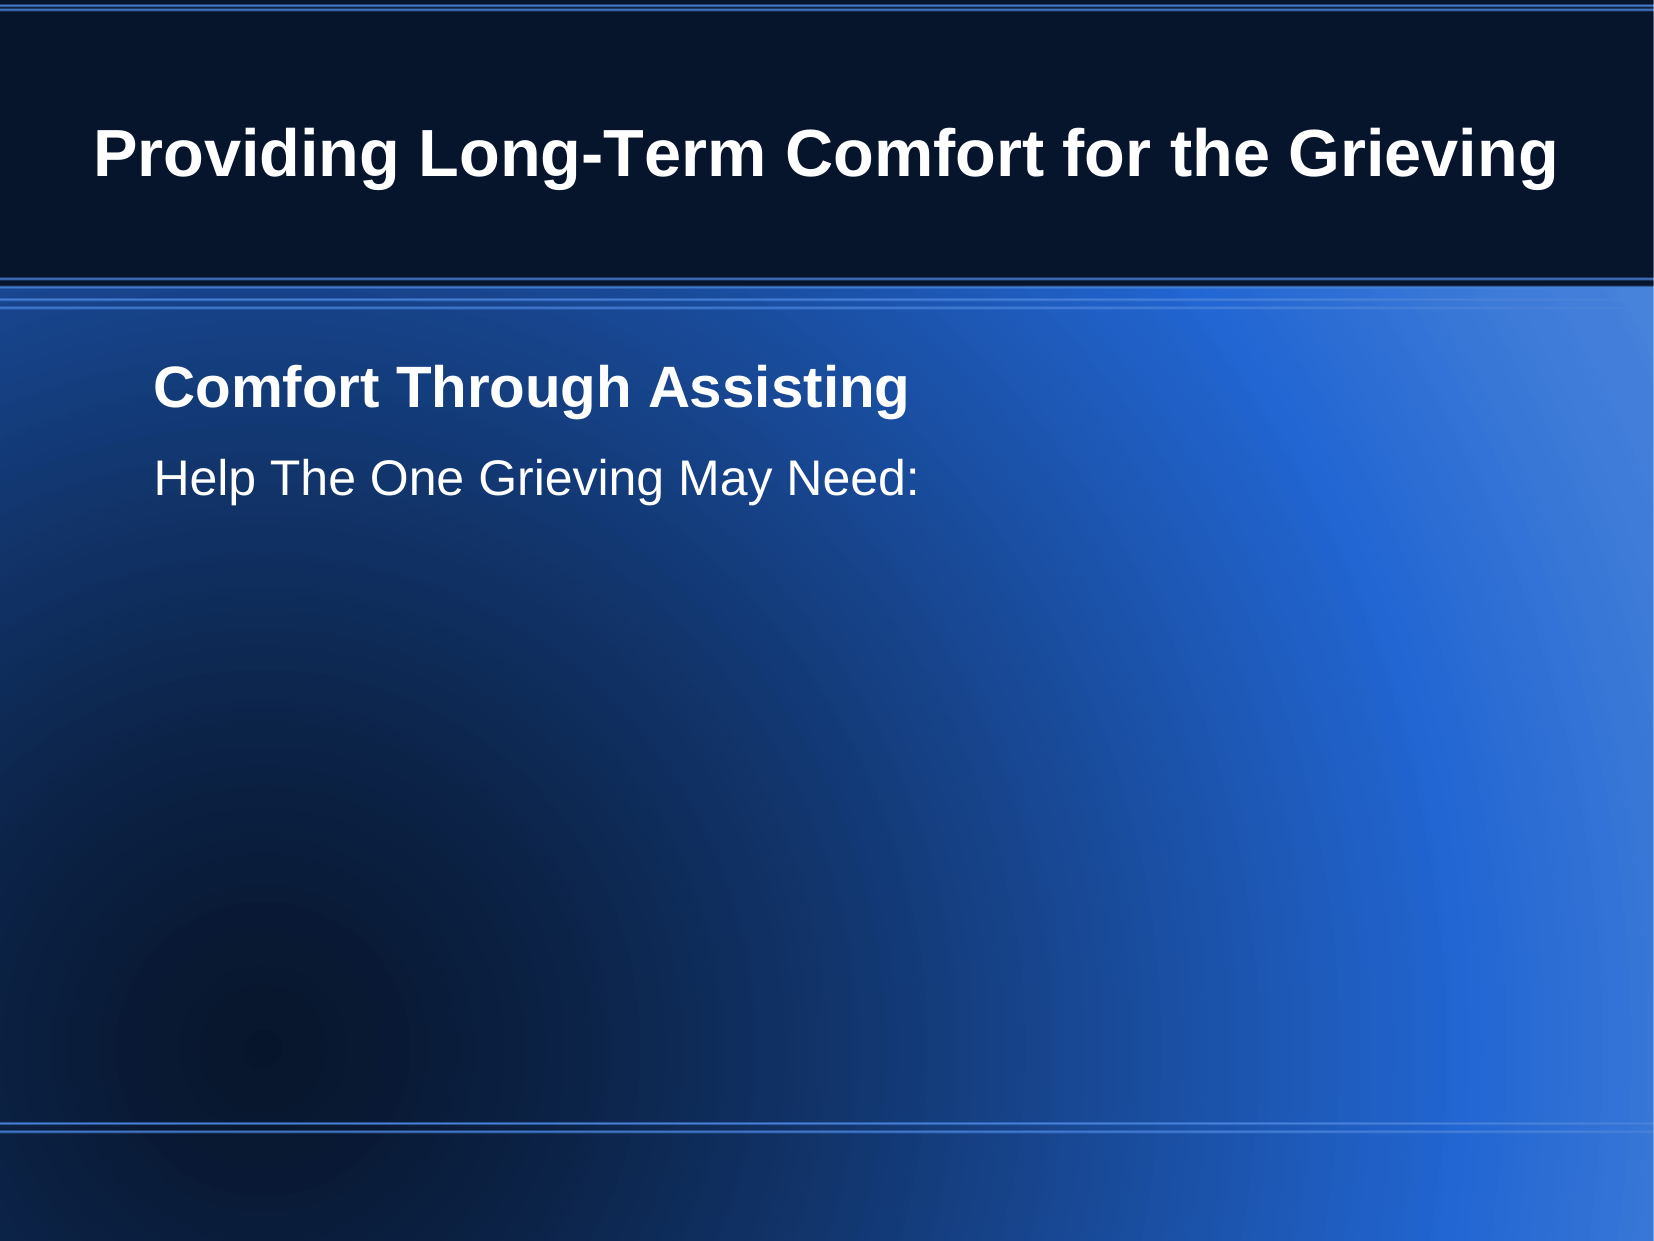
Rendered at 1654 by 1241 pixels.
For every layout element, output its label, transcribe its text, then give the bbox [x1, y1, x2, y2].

picture [0, 0, 1654, 1241]
list Comfort Through Assisting Help The One Grieving May Need: [82, 355, 1571, 1058]
title Providing Long-Term Comfort for the Grieving [82, 49, 1571, 257]
